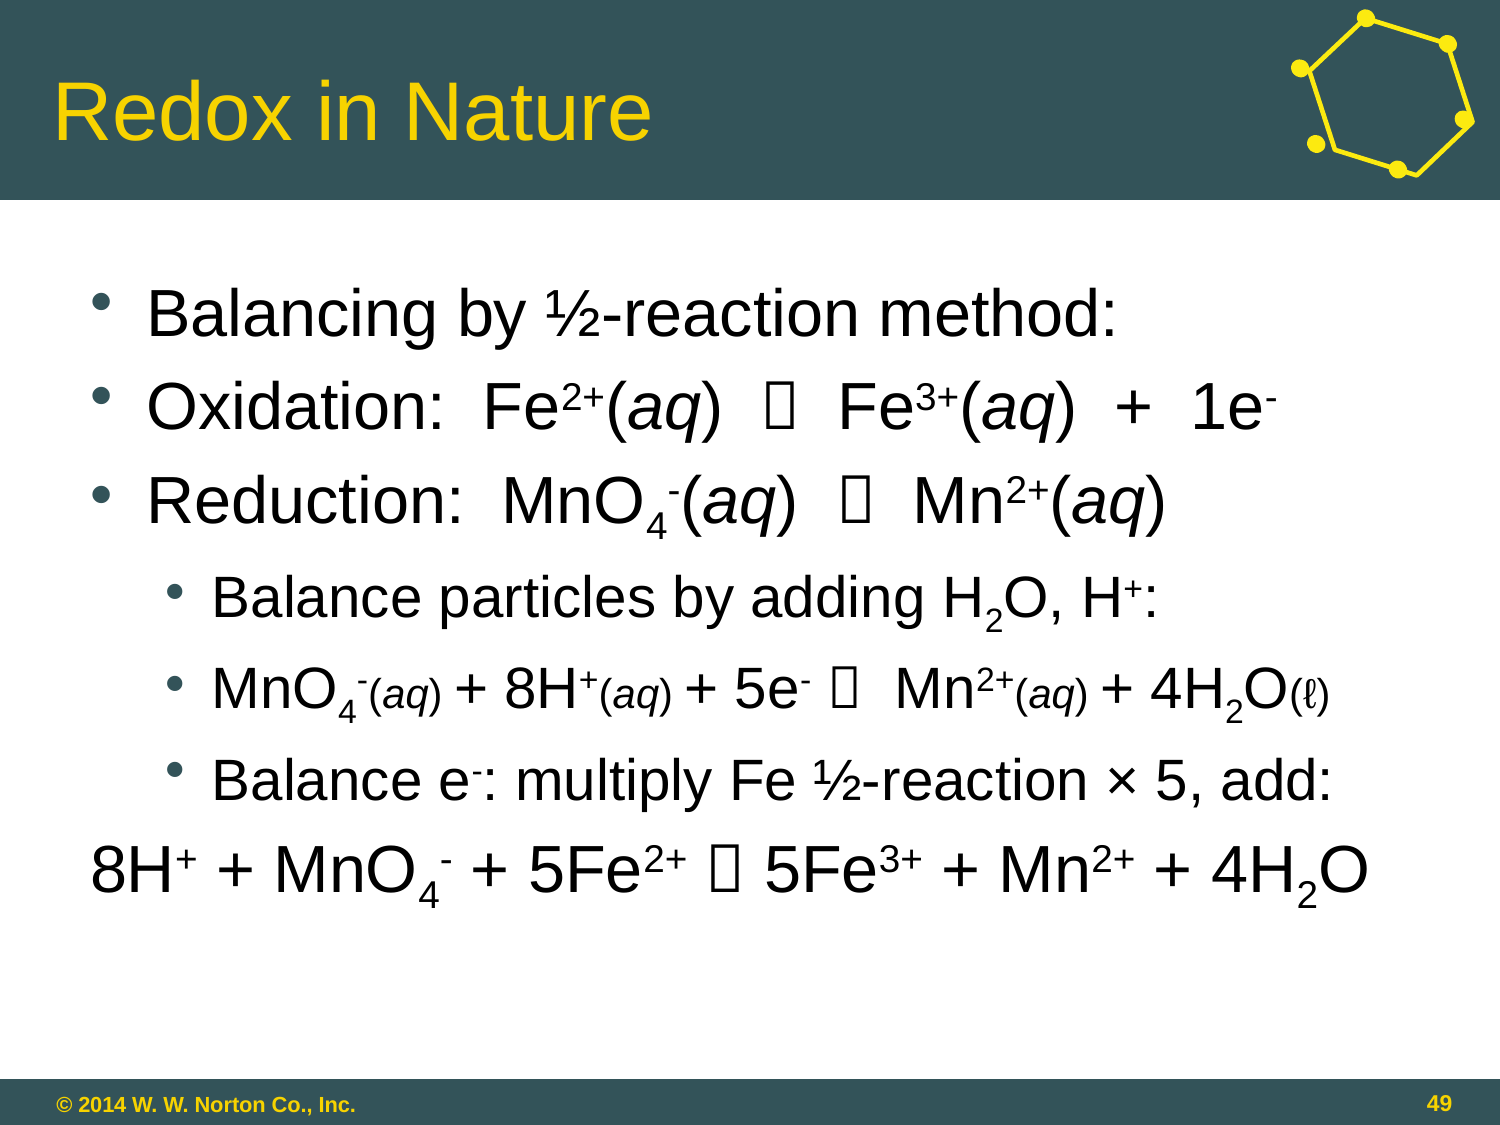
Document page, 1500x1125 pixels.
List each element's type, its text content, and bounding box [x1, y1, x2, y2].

title Redox in Nature [37, 19, 1118, 195]
slide_number <number> [1408, 1085, 1468, 1120]
list Balancing by ½-reaction method: Oxidation: Fe2+(aq)  Fe3+(aq) + 1e- Reduction: MnO4-(aq)  Mn2+(aq) Balance particles by adding H2O, H+: MnO4-(aq) + 8H+(aq) + 5e-  Mn2+(aq) + 4H2O(ℓ) Balance e-: multiply Fe ½-reaction × 5, add: 8H+ + MnO4- + 5Fe2+  5Fe3+ + Mn2+ + 4H2O [75, 262, 1450, 938]
